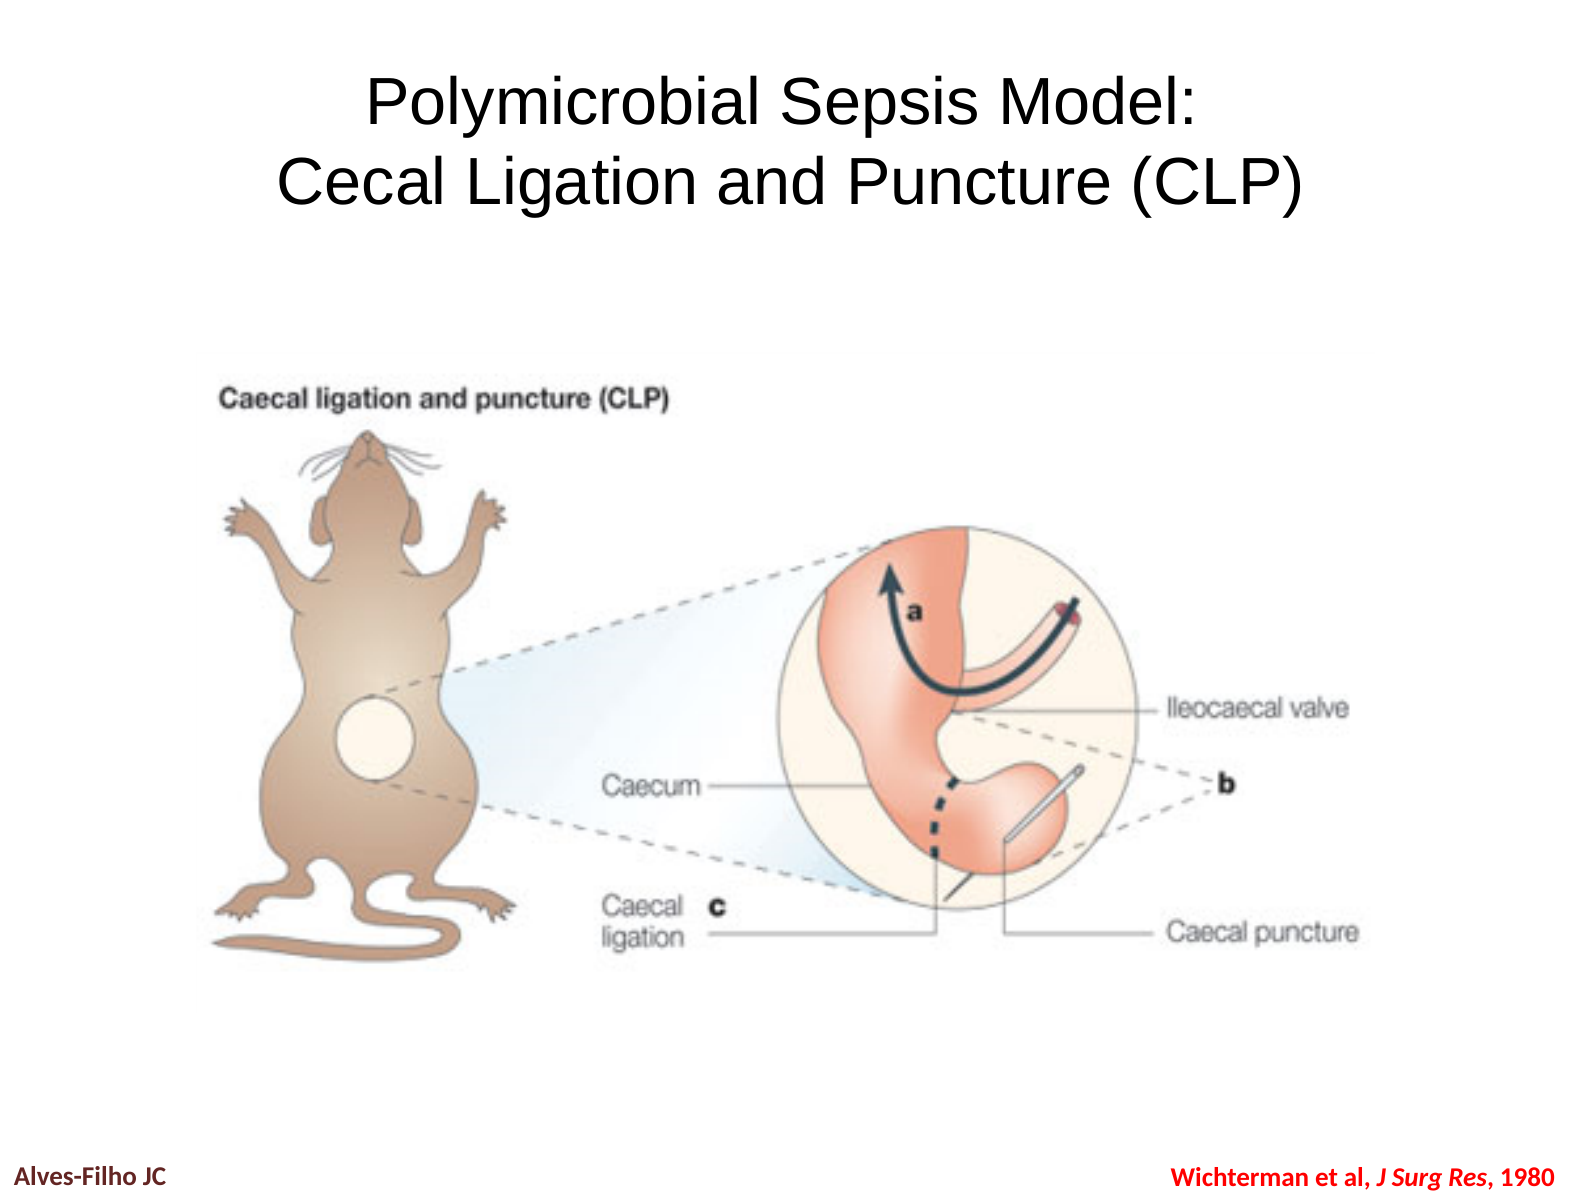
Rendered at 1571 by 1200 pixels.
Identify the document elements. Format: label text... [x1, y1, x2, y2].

picture [196, 352, 1375, 1013]
title Polymicrobial Sepsis Model: Cecal Ligation and Puncture (CLP) [41, 37, 1542, 238]
text_box Alves-Filho JC [0, 1149, 180, 1199]
text_box Wichterman et al, J Surg Res, 1980 [1154, 1151, 1571, 1200]
